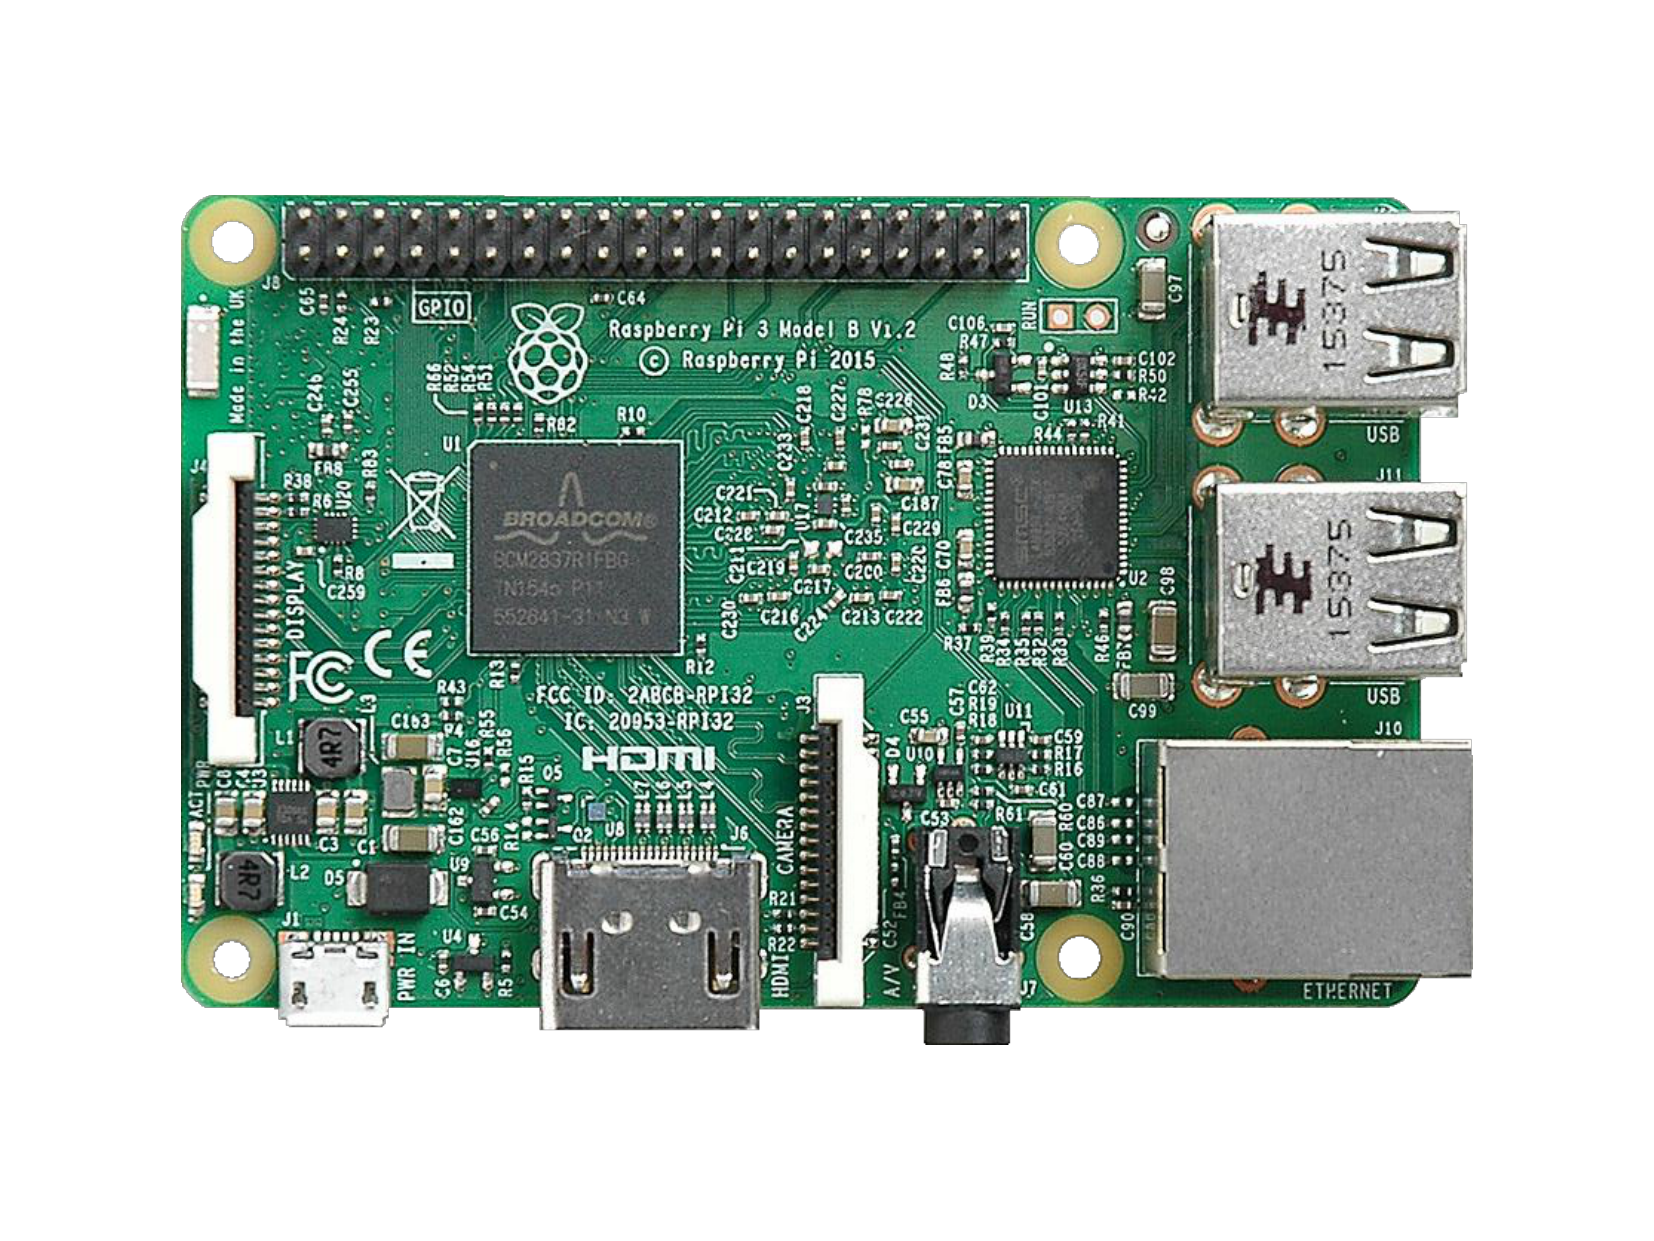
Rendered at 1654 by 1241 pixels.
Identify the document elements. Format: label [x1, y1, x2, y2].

picture [181, 195, 1473, 1045]
